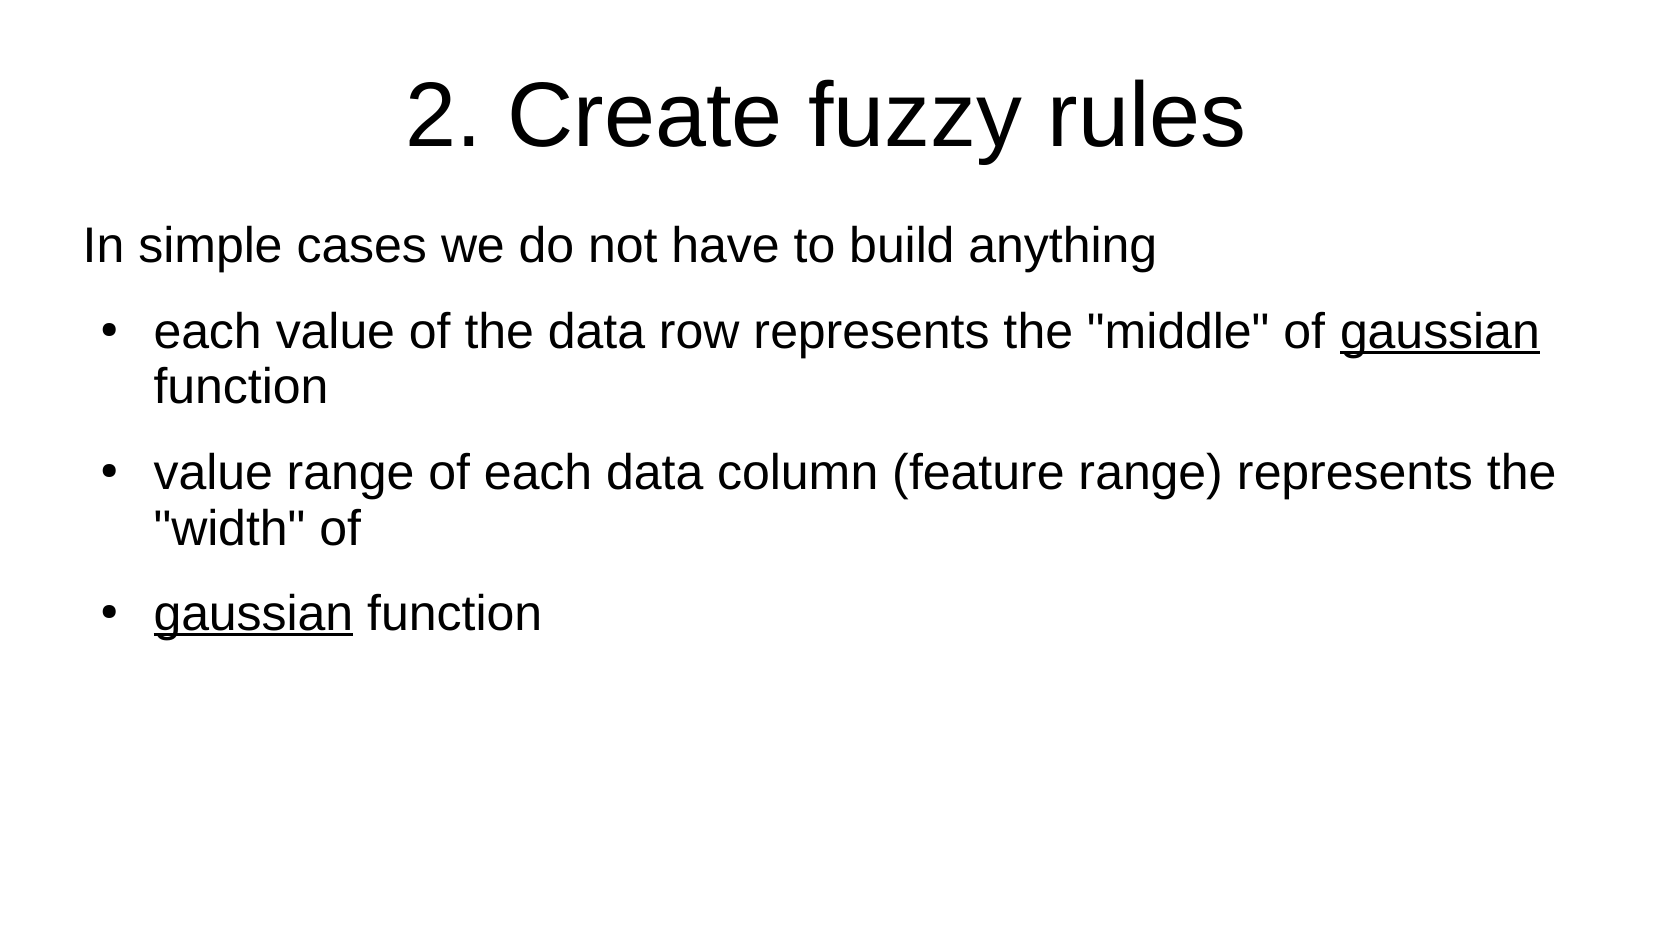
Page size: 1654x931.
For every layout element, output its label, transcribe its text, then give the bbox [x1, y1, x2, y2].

title 2. Create fuzzy rules [82, 37, 1571, 193]
list In simple cases we do not have to build anything each value of the data row represents the "middle" of gaussian function value range of each data column (feature range) represents the "width" of gaussian function [82, 217, 1571, 758]
